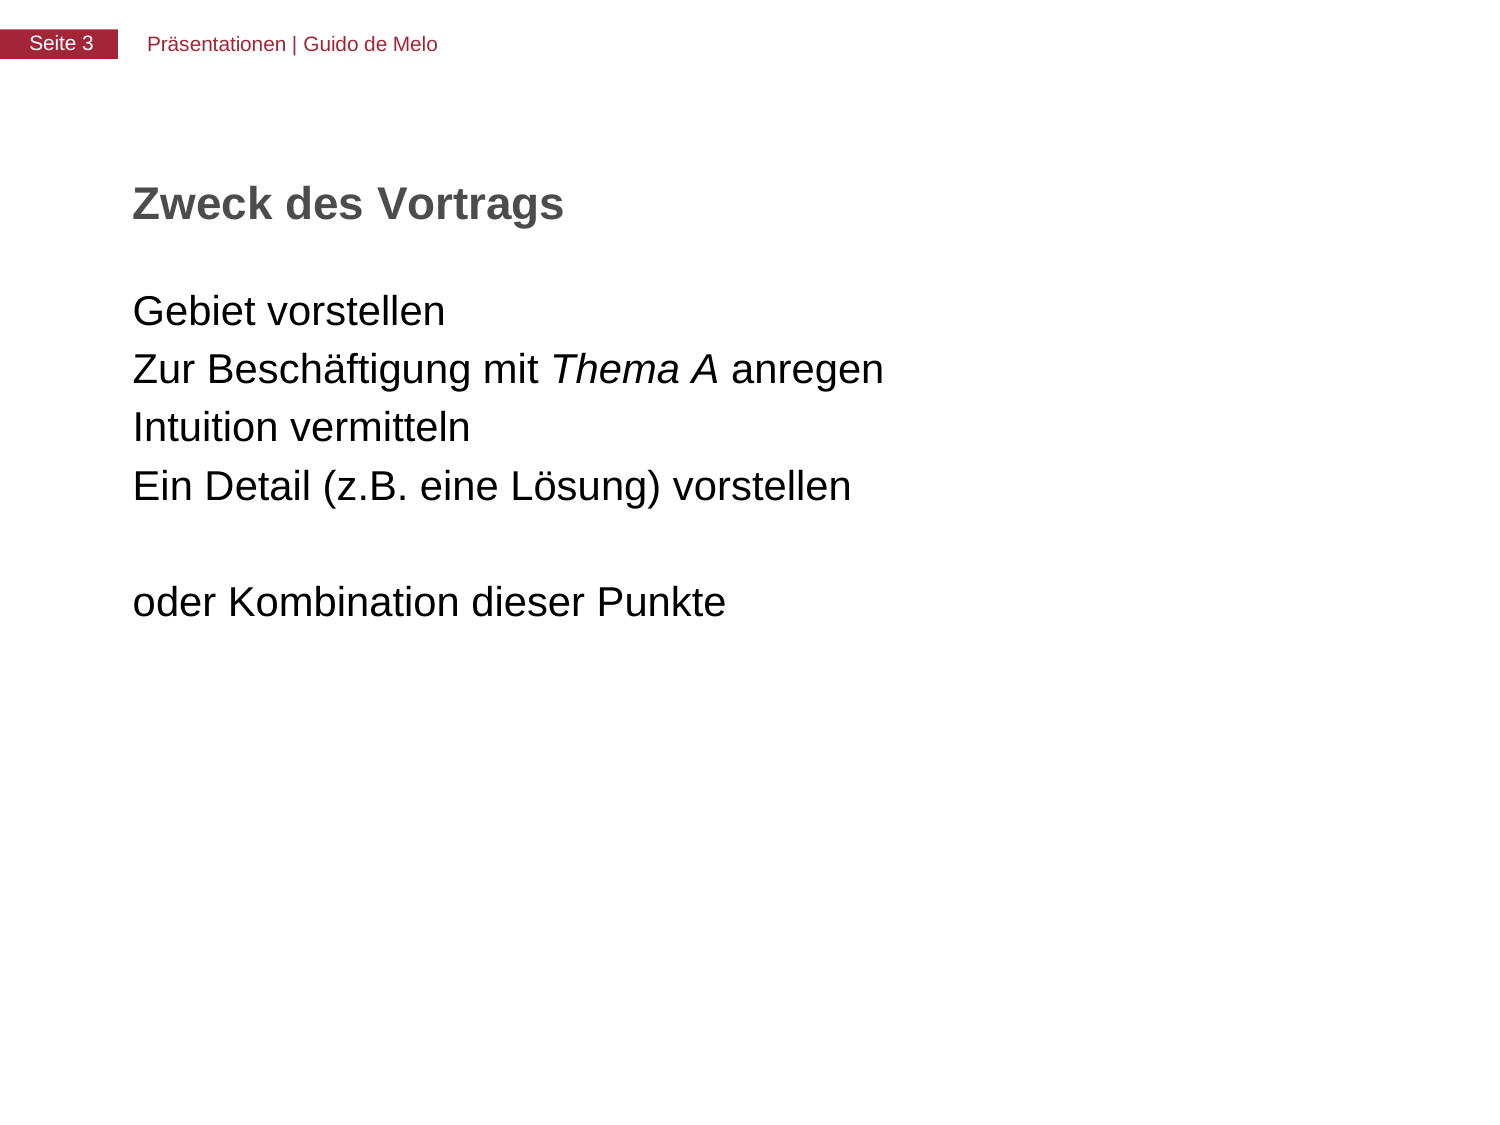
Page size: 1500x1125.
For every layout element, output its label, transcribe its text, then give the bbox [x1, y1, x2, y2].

list Gebiet vorstellen Zur Beschäftigung mit Thema A anregen Intuition vermitteln Ein Detail (z.B. eine Lösung) vorstellen oder Kombination dieser Punkte [132, 287, 1371, 888]
title Zweck des Vortrags [132, 177, 1413, 231]
